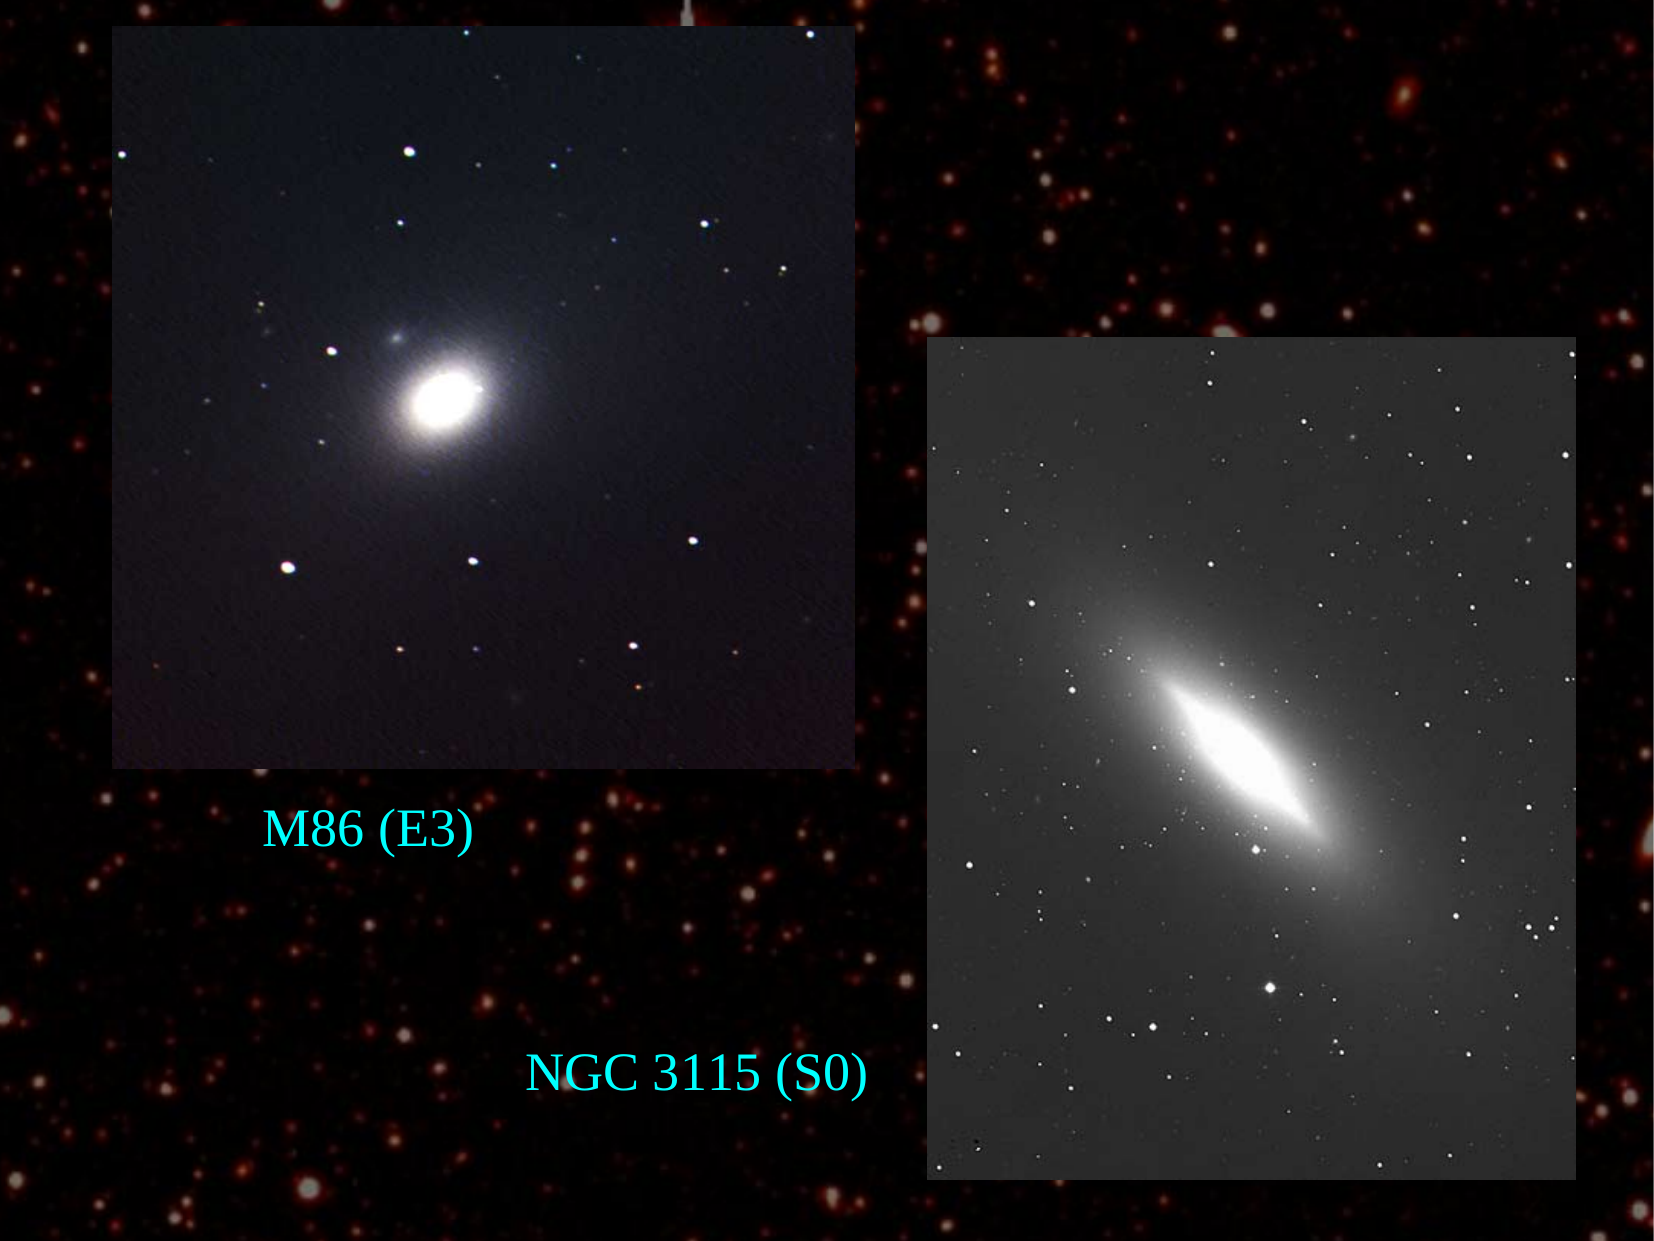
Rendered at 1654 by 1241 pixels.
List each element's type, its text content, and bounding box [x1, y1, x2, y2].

text_box NGC 3115 (S0) [525, 1042, 870, 1103]
picture [0, 0, 1654, 1241]
text_box M86 (E3) [262, 798, 476, 859]
